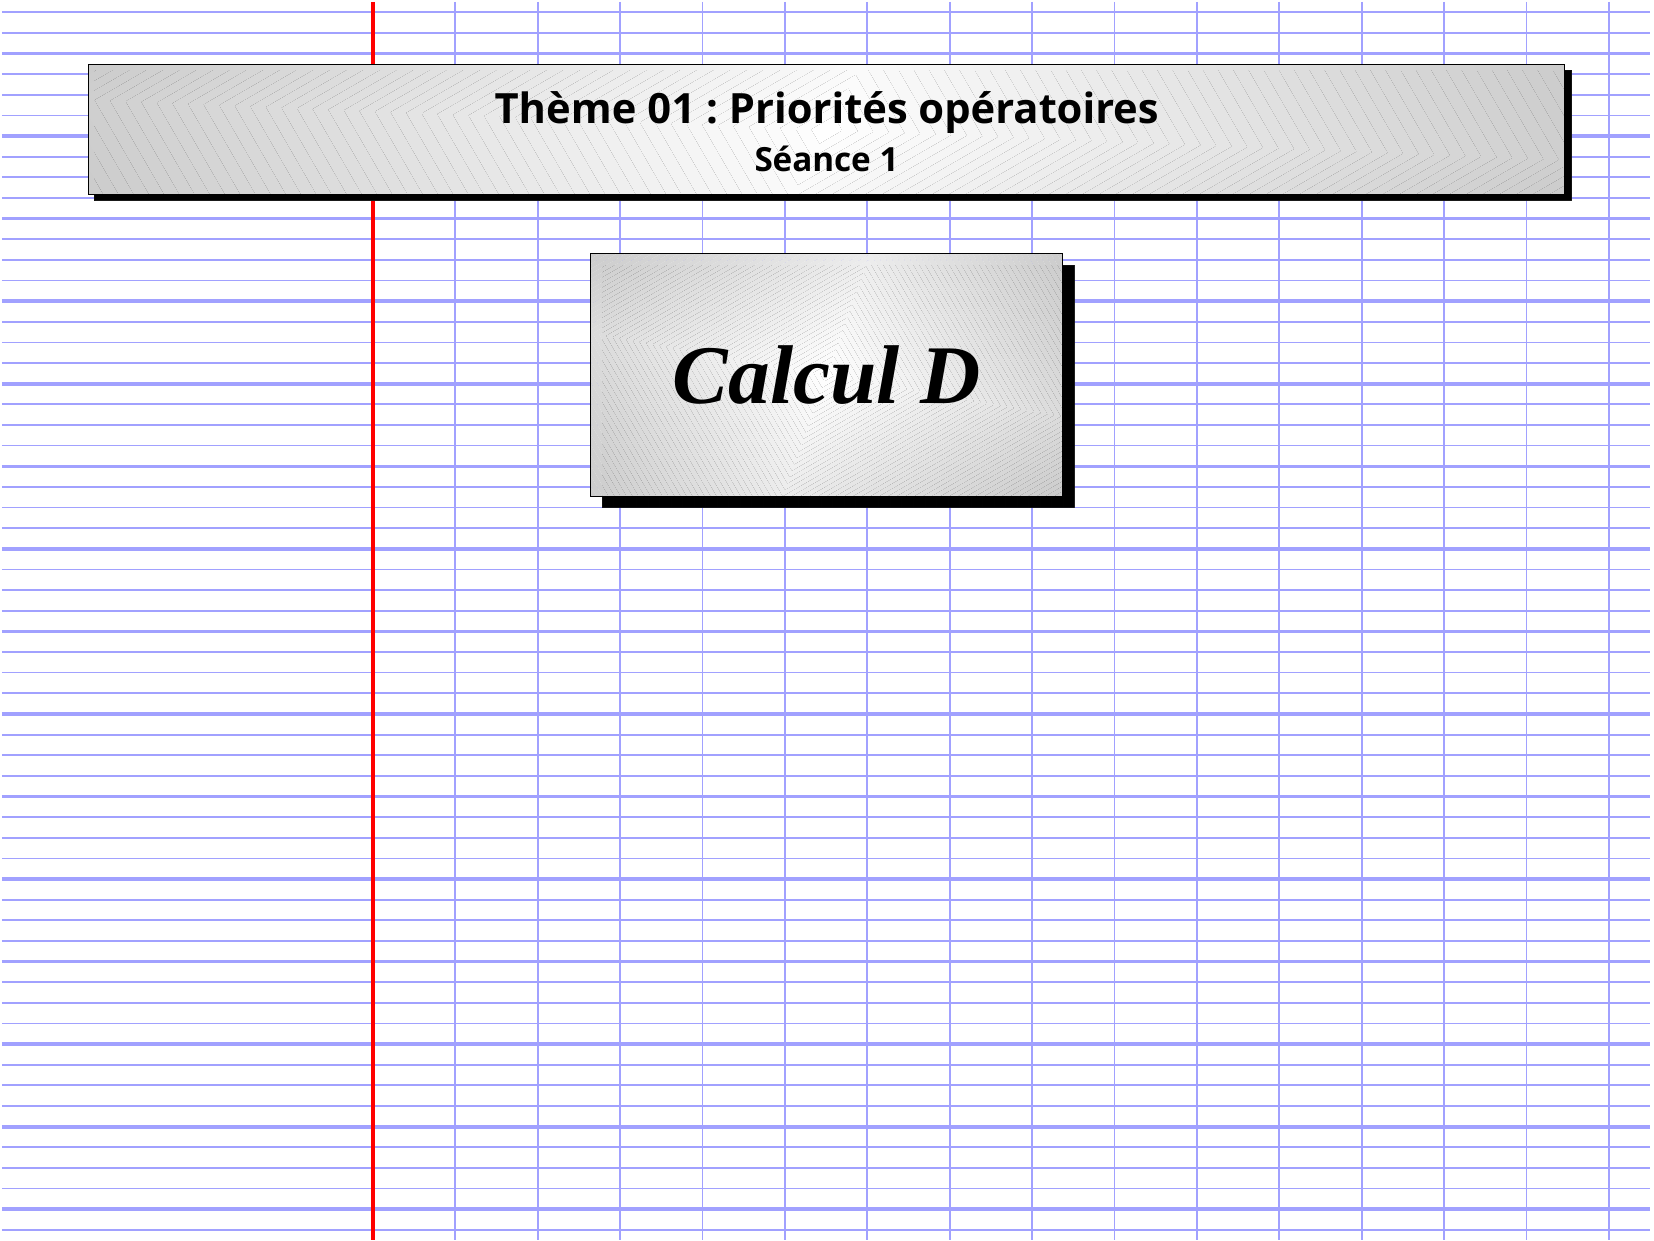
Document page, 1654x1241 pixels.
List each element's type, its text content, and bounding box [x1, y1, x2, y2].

picture [0, 0, 1654, 1241]
text_box Calcul D [590, 253, 1063, 497]
text_box Thème 01 : Priorités opératoires Séance 1 [88, 64, 1565, 195]
